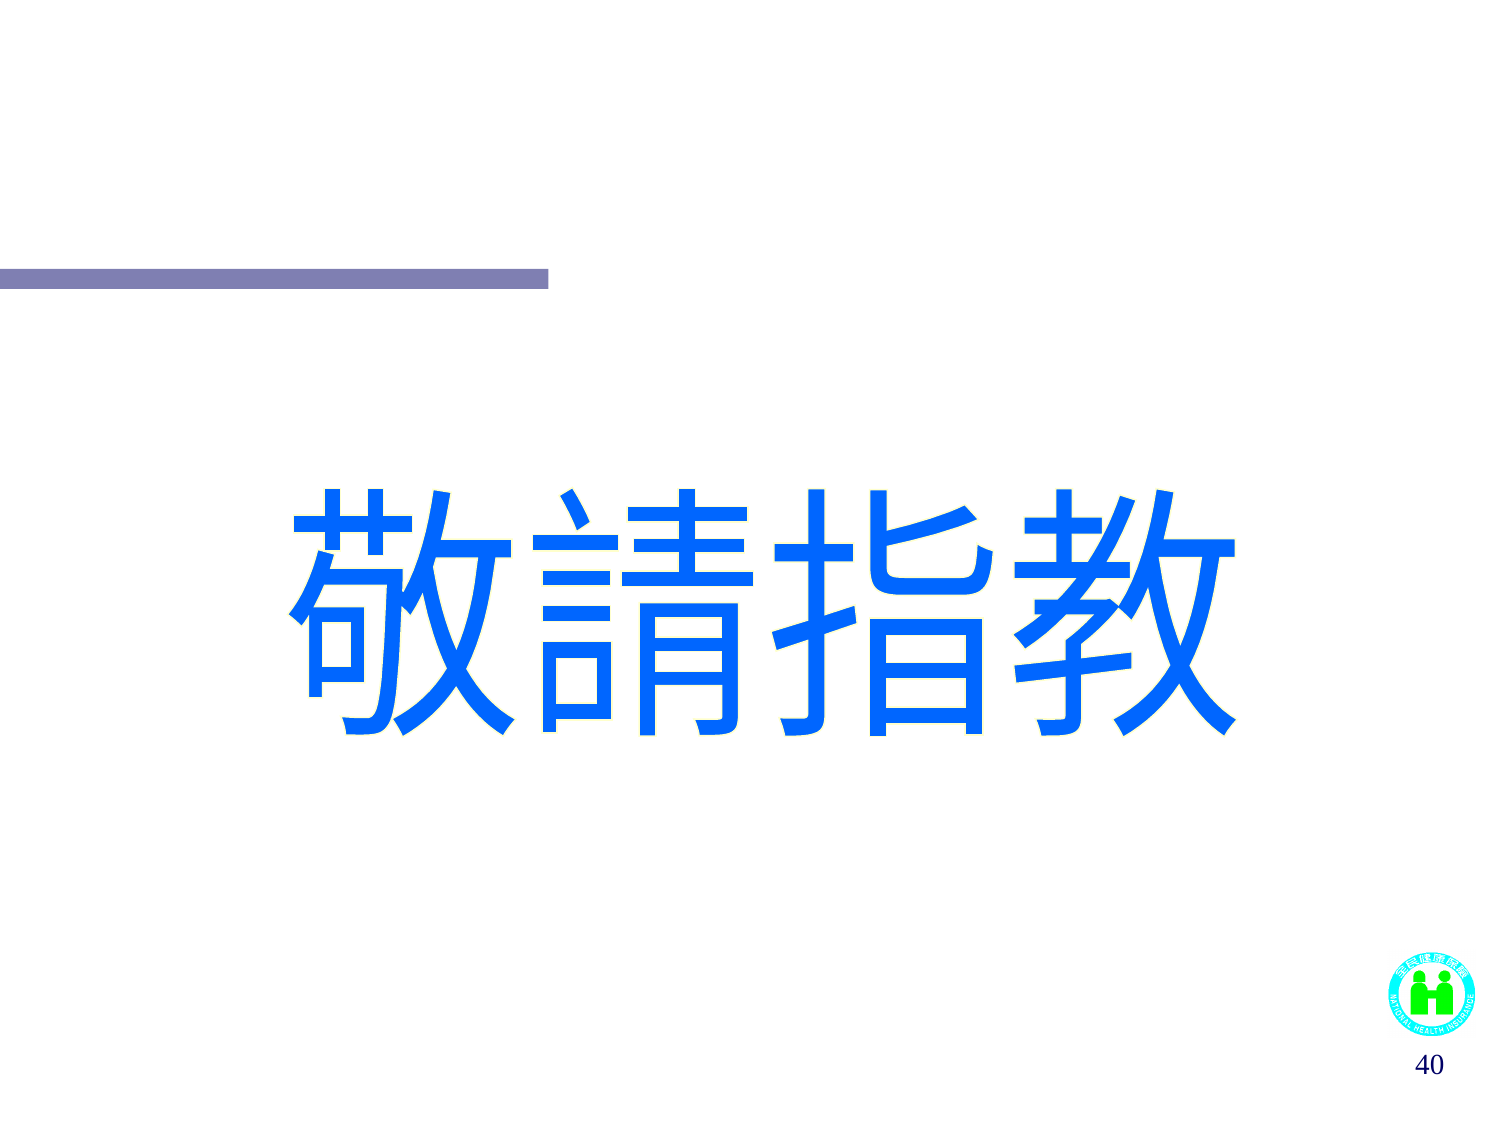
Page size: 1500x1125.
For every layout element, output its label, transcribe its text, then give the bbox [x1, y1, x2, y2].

text_box 敬請指教 [542, 605, 611, 622]
text_box 敬請指教 [869, 618, 983, 737]
text_box 敬請指教 [869, 489, 994, 596]
text_box 敬請指教 [558, 487, 591, 532]
text_box 敬請指教 [1012, 488, 1238, 738]
text_box 敬請指教 [542, 569, 611, 587]
text_box 敬請指教 [620, 488, 754, 587]
text_box 敬請指教 [532, 534, 619, 552]
text_box [1400, 1037, 1476, 1125]
text_box 敬請指教 [639, 602, 739, 737]
text_box 敬請指教 [287, 488, 517, 738]
text_box 敬請指教 [542, 641, 613, 734]
text_box 敬請指教 [770, 488, 858, 737]
